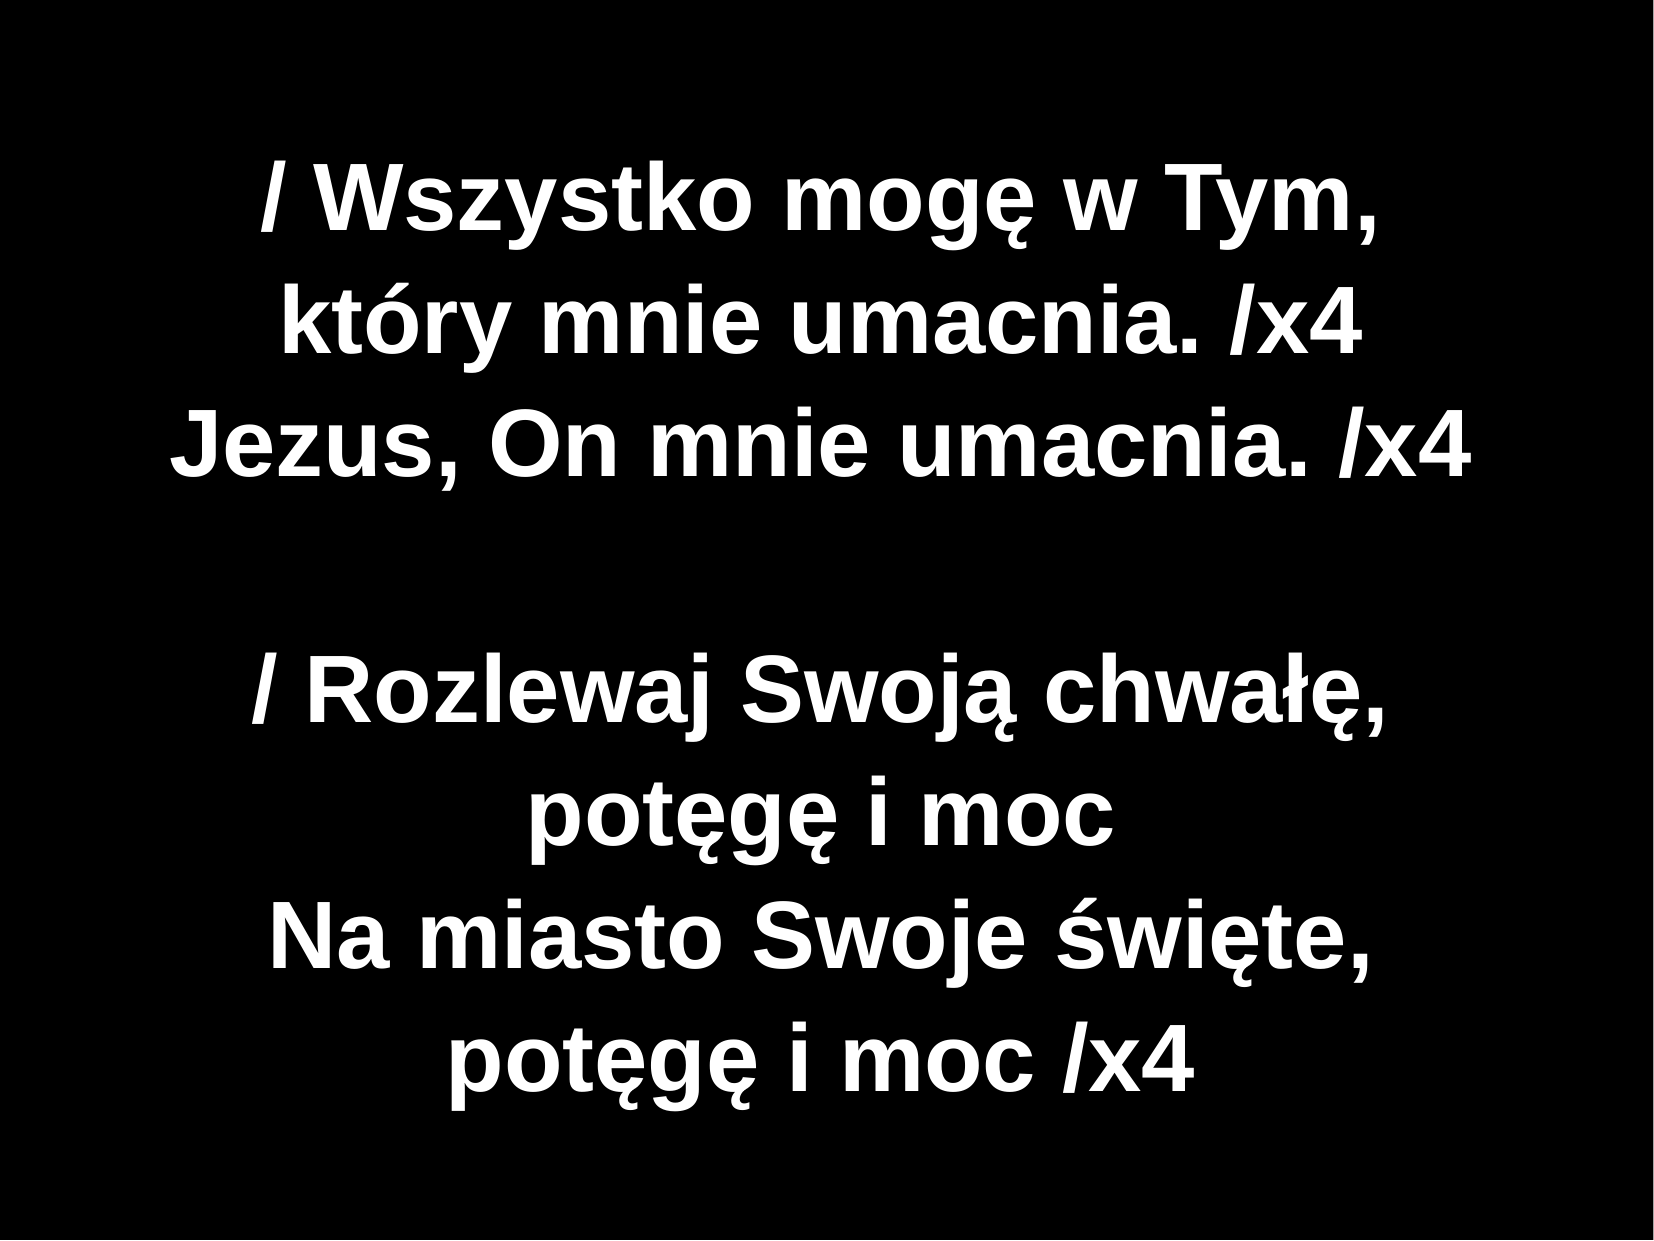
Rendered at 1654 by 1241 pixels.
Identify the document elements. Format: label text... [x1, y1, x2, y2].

subtitle / Wszystko mogę w Tym, który mnie umacnia. /x4 Jezus, On mnie umacnia. /x4 / Rozlewaj Swoją chwałę, potęgę i moc Na miasto Swoje święte, potęgę i moc /x4 [0, 0, 1642, 1241]
